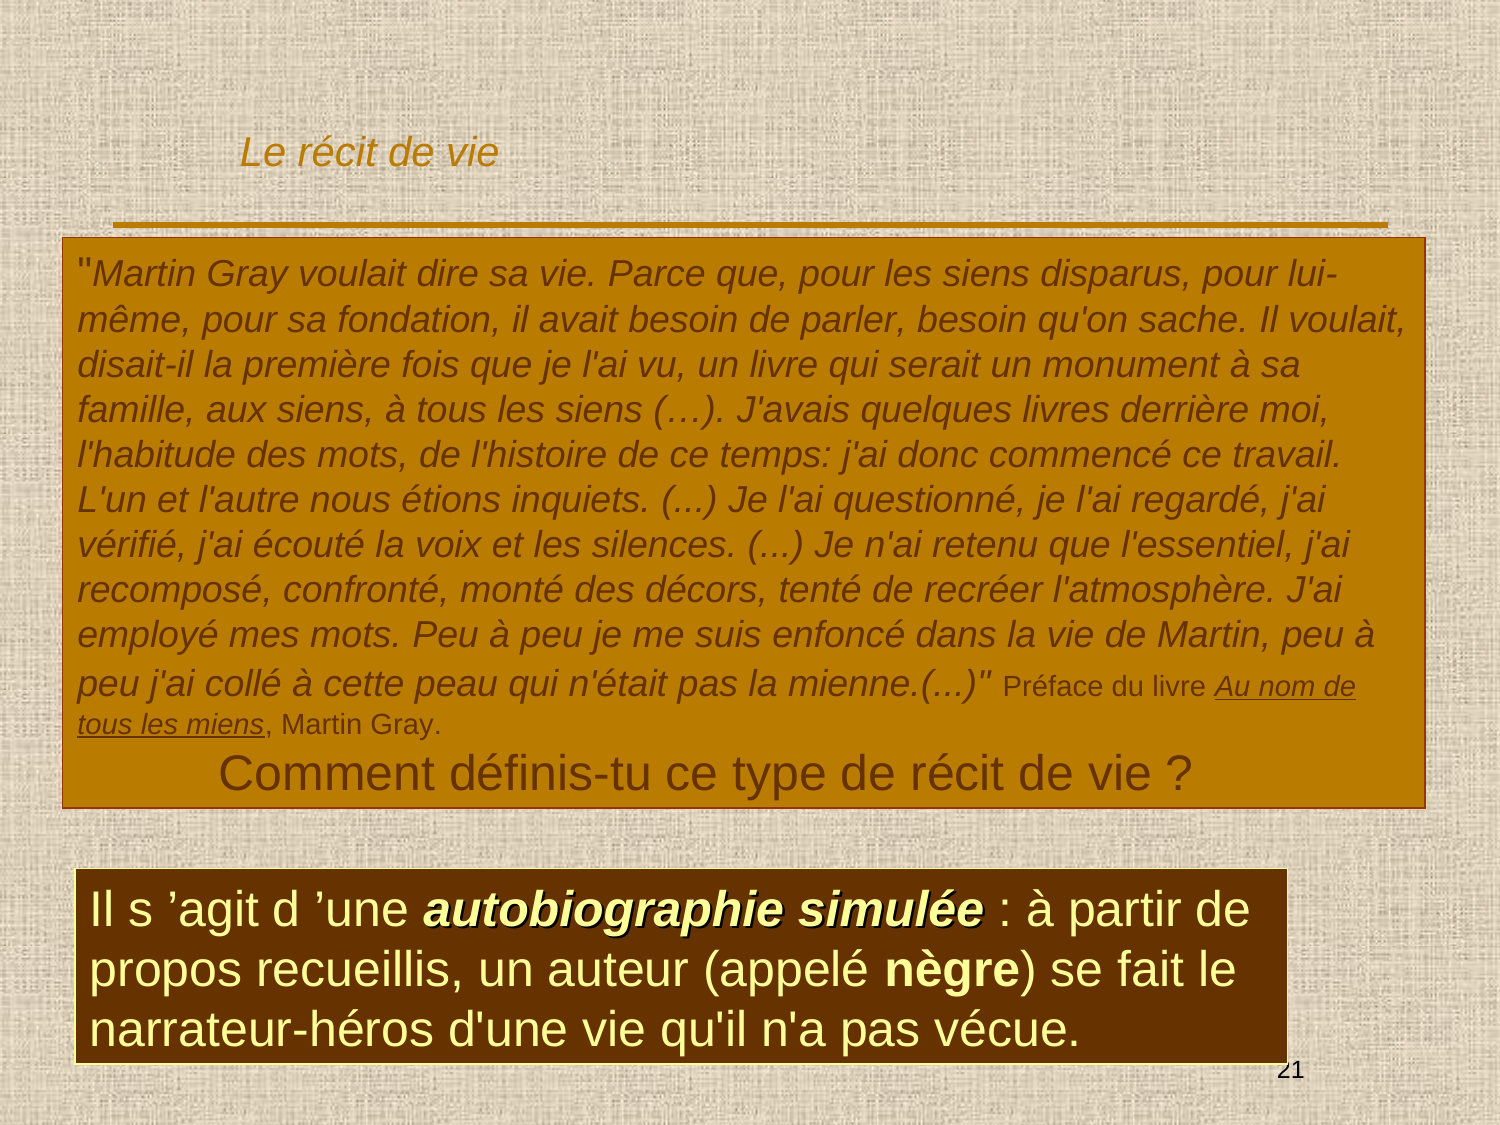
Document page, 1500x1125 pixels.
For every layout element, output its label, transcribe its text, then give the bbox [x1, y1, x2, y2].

picture [0, 0, 1500, 1125]
text_box "Martin Gray voulait dire sa vie. Parce que, pour les siens disparus, pour lui-même, pour sa fondation, il avait besoin de parler, besoin qu'on sache. Il voulait, disait-il la première fois que je l'ai vu, un livre qui serait un monument à sa famille, aux siens, à tous les siens (…). J'avais quelques livres derrière moi, l'habitude des mots, de l'histoire de ce temps: j'ai donc commencé ce travail. L'un et l'autre nous étions inquiets. (...) Je l'ai questionné, je l'ai regardé, j'ai vérifié, j'ai écouté la voix et les silences. (...) Je n'ai retenu que l'essentiel, j'ai recomposé, confronté, monté des décors, tenté de recréer l'atmosphère. J'ai employé mes mots. Peu à peu je me suis enfoncé dans la vie de Martin, peu à peu j'ai collé à cette peau qui n'était pas la mienne.(...)" Préface du livre Au nom de tous les miens, Martin Gray. Comment définis-tu ce type de récit de vie ? [62, 237, 1426, 808]
text_box Il s ’agit d ’une autobiographie simulée : à partir de propos recueillis, un auteur (appelé nègre) se fait le narrateur-héros d'une vie qu'il n'a pas vécue. [75, 868, 1288, 1065]
text_box Le récit de vie [224, 116, 515, 183]
